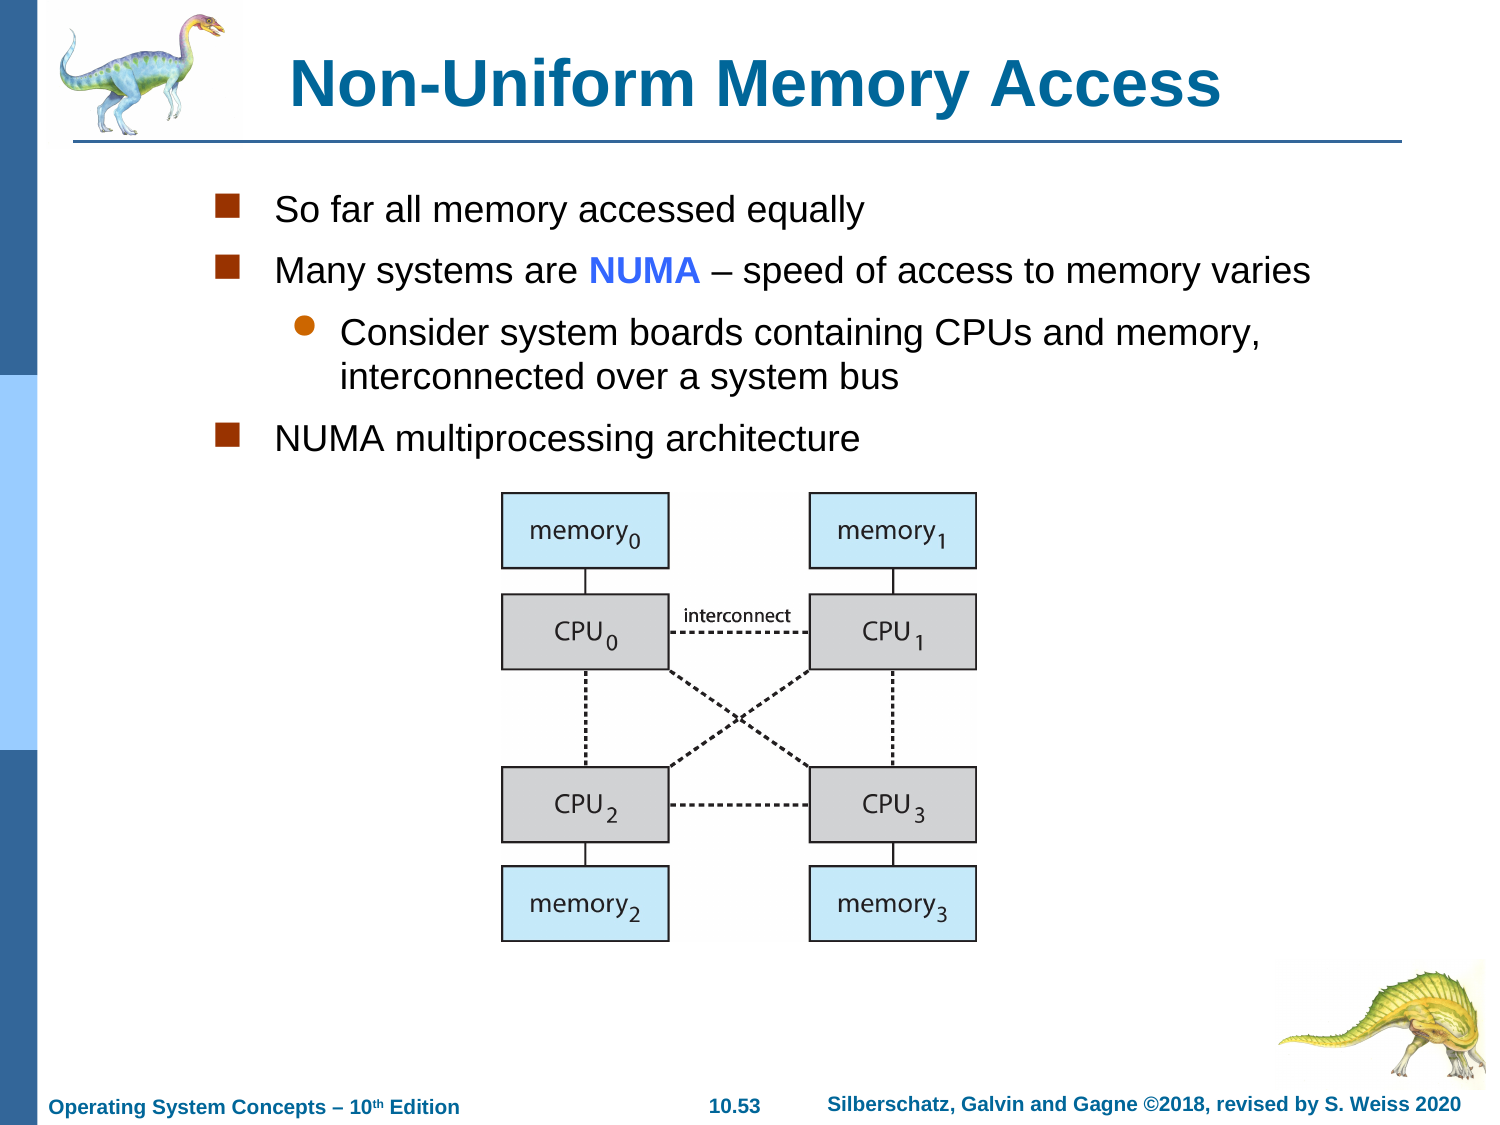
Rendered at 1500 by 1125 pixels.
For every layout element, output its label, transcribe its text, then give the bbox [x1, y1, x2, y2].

picture [1275, 959, 1486, 1090]
picture [46, 0, 243, 149]
picture [501, 492, 977, 942]
list So far all memory accessed equally Many systems are NUMA – speed of access to memory varies Consider system boards containing CPUs and memory, interconnected over a system bus NUMA multiprocessing architecture [203, 177, 1381, 490]
title Non-Uniform Memory Access [81, 33, 1432, 128]
picture [1144, 1096, 1152, 1101]
